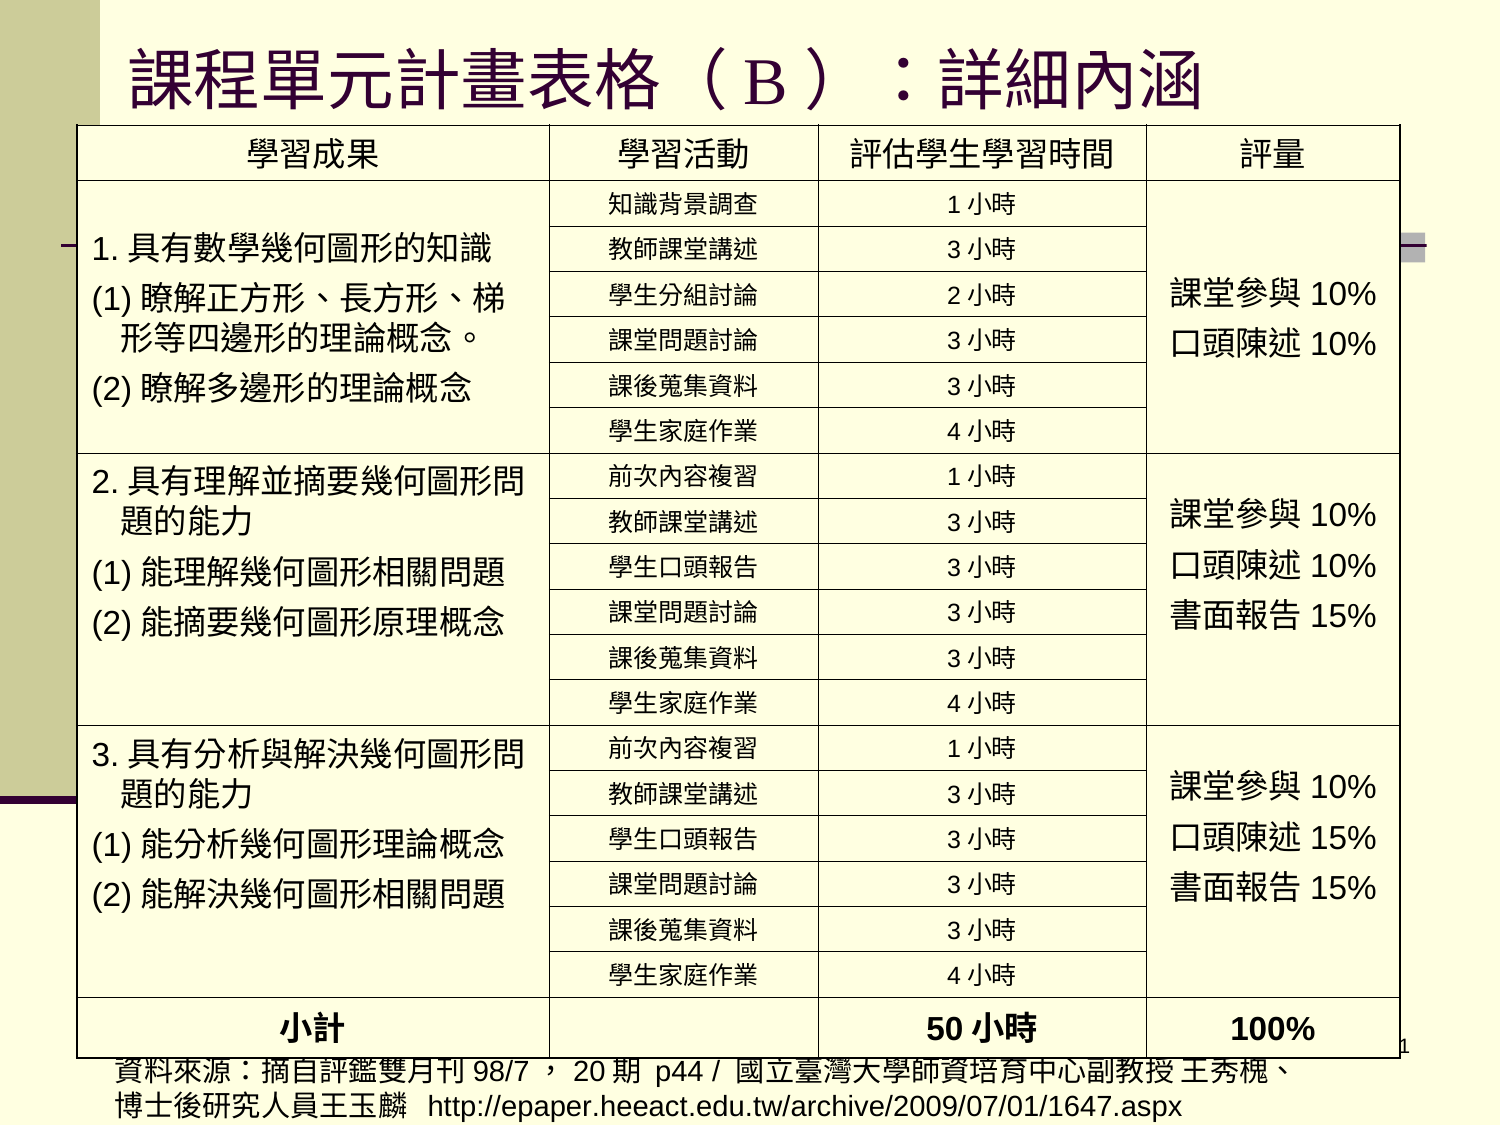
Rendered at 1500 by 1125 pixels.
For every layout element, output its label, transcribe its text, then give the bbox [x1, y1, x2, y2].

table_cell 3小時 [819, 317, 1146, 362]
table_cell 4小時 [819, 952, 1146, 997]
table_cell 知識背景調查 [550, 181, 818, 226]
table_cell 1小時 [819, 726, 1146, 770]
table_cell 課堂問題討論 [550, 317, 818, 362]
table_cell 課堂問題討論 [550, 862, 818, 906]
table_cell 3小時 [819, 816, 1146, 861]
table_cell 學生家庭作業 [550, 680, 818, 725]
table_cell 課後蒐集資料 [550, 635, 818, 679]
table_cell 課堂參與10% 口頭陳述10% 書面報告15% [1147, 454, 1399, 725]
text_box 資料來源：摘自評鑑雙月刊98/7，20期 p44 / 國立臺灣大學師資培育中心副教授 王秀槐、博士後研究人員王玉麟 http://epaper.heeact.edu.tw/archive/2009/07/01/1647.aspx [100, 1059, 1341, 1125]
table_cell 3小時 [819, 227, 1146, 271]
table_cell 教師課堂講述 [550, 771, 818, 815]
table_cell 學生口頭報告 [550, 544, 818, 589]
table_cell 學生分組討論 [550, 272, 818, 316]
table_cell 課堂參與10% 口頭陳述10% [1147, 181, 1399, 453]
title 課程單元計畫表格（B）：詳細內涵 [112, 5, 1388, 125]
table_cell 學生口頭報告 [550, 816, 818, 861]
table_cell 100% [1147, 998, 1399, 1057]
table_cell 3小時 [819, 499, 1146, 543]
table_cell 3小時 [819, 590, 1146, 634]
table_cell 小計 [78, 998, 549, 1057]
table_cell 4小時 [819, 680, 1146, 725]
table_cell 50小時 [819, 998, 1146, 1057]
table_cell 3小時 [819, 635, 1146, 679]
table_cell 3小時 [819, 544, 1146, 589]
table_cell 課後蒐集資料 [550, 907, 818, 951]
table_header 學習成果 [78, 126, 549, 180]
table_header 評量 [1147, 126, 1399, 180]
table_cell 課堂問題討論 [550, 590, 818, 634]
table_cell 2.具有理解並摘要幾何圖形問題的能力 (1)能理解幾何圖形相關問題 (2)能摘要幾何圖形原理概念 [78, 454, 549, 725]
table_header 學習活動 [550, 126, 818, 180]
table_cell 4小時 [819, 408, 1146, 453]
table_cell 3.具有分析與解決幾何圖形問題的能力 (1)能分析幾何圖形理論概念 (2)能解決幾何圖形相關問題 [78, 726, 549, 997]
table_cell 課後蒐集資料 [550, 363, 818, 407]
table_cell 課堂參與10% 口頭陳述15% 書面報告15% [1147, 726, 1399, 997]
table_cell 學生家庭作業 [550, 408, 818, 453]
table_cell [550, 998, 818, 1057]
table_cell 教師課堂講述 [550, 227, 818, 271]
table_cell 3小時 [819, 771, 1146, 815]
table_header 評估學生學習時間 [819, 126, 1146, 180]
table_cell 1.具有數學幾何圖形的知識 (1)瞭解正方形、長方形、梯形等四邊形的理論概念。 (2)瞭解多邊形的理論概念 [78, 181, 549, 453]
table_cell 2小時 [819, 272, 1146, 316]
table_cell 3小時 [819, 907, 1146, 951]
table_cell 前次內容複習 [550, 726, 818, 770]
table_cell 前次內容複習 [550, 454, 818, 498]
table_cell 3小時 [819, 363, 1146, 407]
table_cell 教師課堂講述 [550, 499, 818, 543]
table_cell 學生家庭作業 [550, 952, 818, 997]
table_cell 1小時 [819, 181, 1146, 226]
table_cell 1小時 [819, 454, 1146, 498]
table_cell 3小時 [819, 862, 1146, 906]
